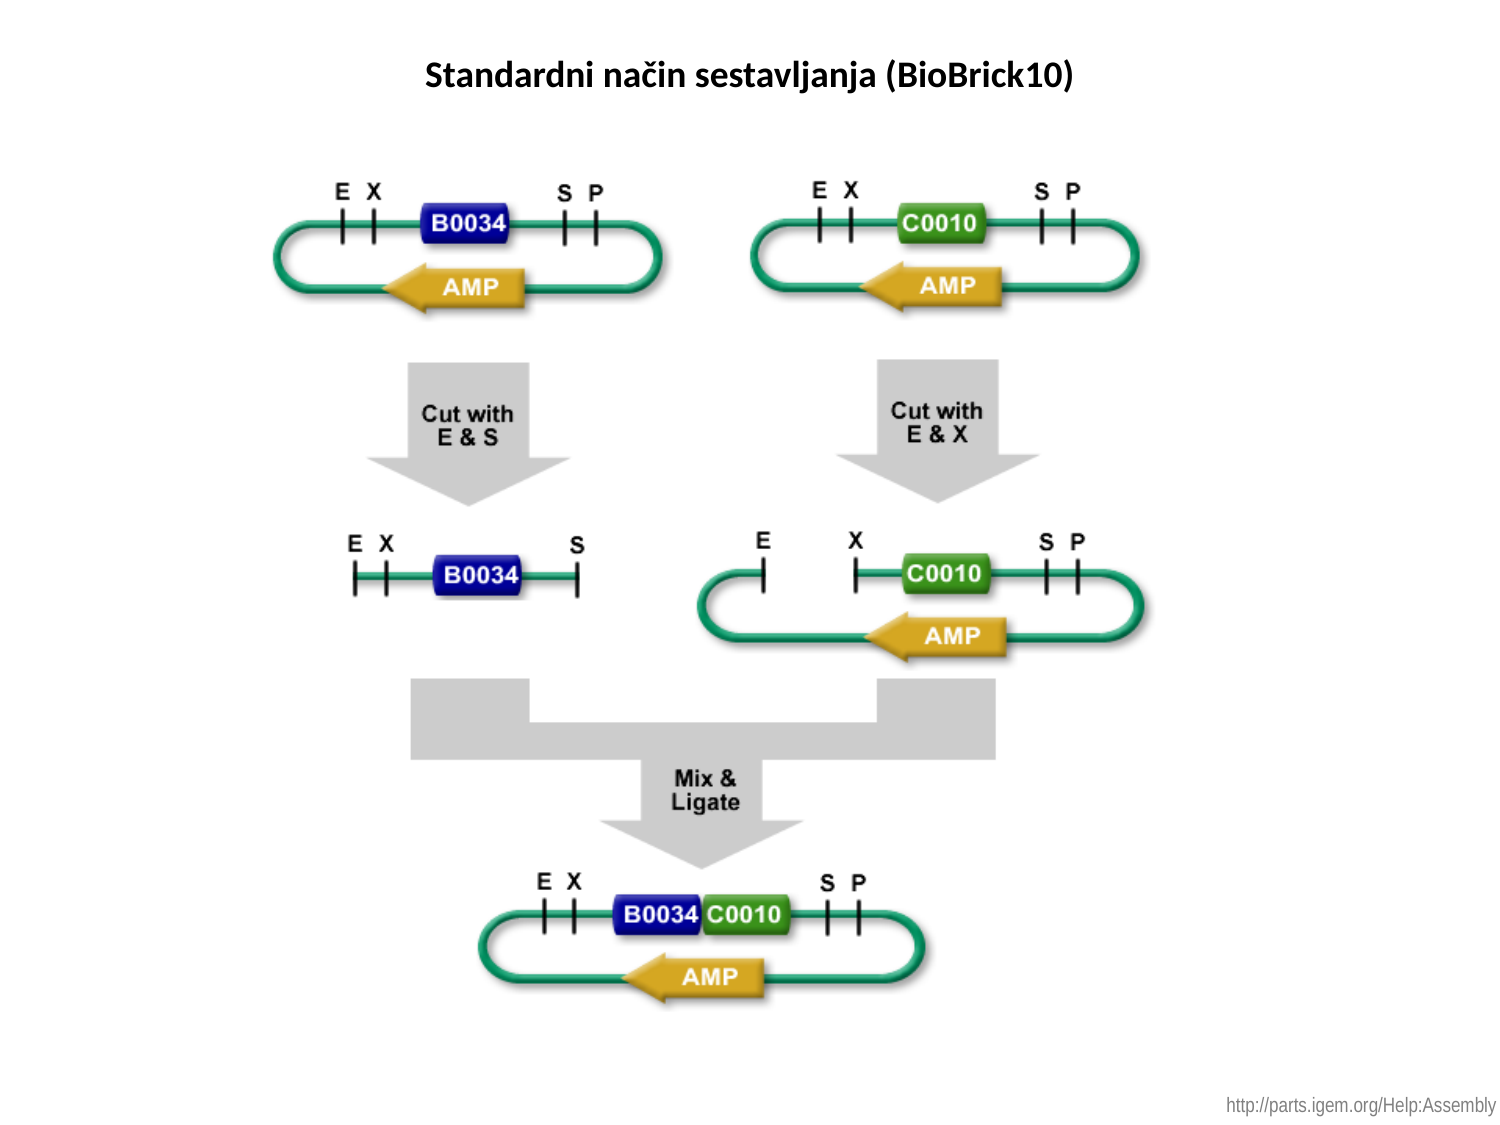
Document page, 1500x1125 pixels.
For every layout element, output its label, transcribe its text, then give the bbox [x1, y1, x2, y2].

text_box Standardni način sestavljanja (BioBrick10) [410, 42, 1091, 103]
picture [253, 172, 1165, 1037]
text_box http://parts.igem.org/Help:Assembly [1211, 1084, 1500, 1125]
